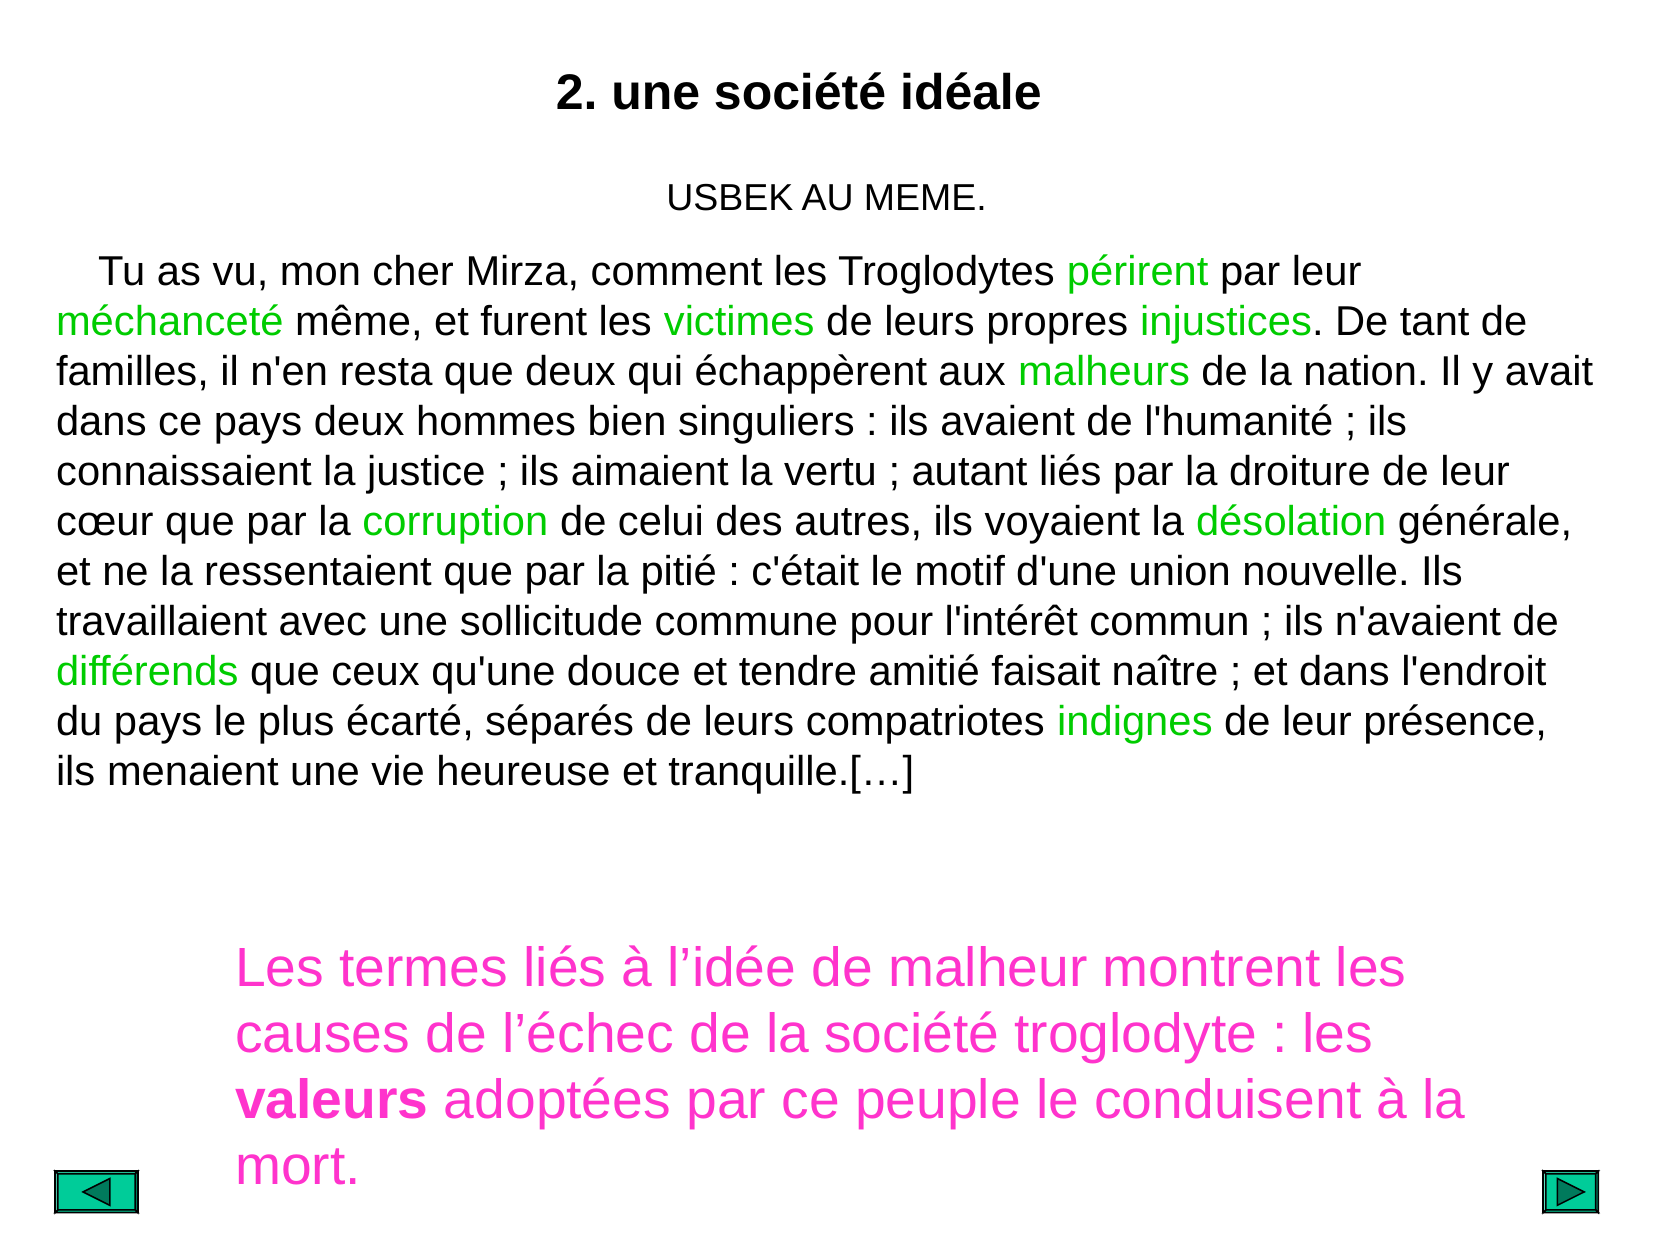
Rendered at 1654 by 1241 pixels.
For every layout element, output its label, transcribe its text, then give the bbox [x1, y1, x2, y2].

title 2. une société idéale [523, 15, 1075, 164]
text_box USBEK AU MEME. Tu as vu, mon cher Mirza, comment les Troglodytes périrent par leur méchanceté même, et furent les victimes de leurs propres injustices. De tant de familles, il n'en resta que deux qui échappèrent aux malheurs de la nation. Il y avait dans ce pays deux hommes bien singuliers : ils avaient de l'humanité ; ils connaissaient la justice ; ils aimaient la vertu ; autant liés par la droiture de leur cœur que par la corruption de celui des autres, ils voyaient la désolation générale, et ne la ressentaient que par la pitié : c'était le motif d'une union nouvelle. Ils travaillaient avec une sollicitude commune pour l'intérêt commun ; ils n'avaient de différends que ceux qu'une douce et tendre amitié faisait naître ; et dans l'endroit du pays le plus écarté, séparés de leurs compatriotes indignes de leur présence, ils menaient une vie heureuse et tranquille.[…] [41, 165, 1613, 802]
text_box Les termes liés à l’idée de malheur montrent les causes de l’échec de la société troglodyte : les valeurs adoptées par ce peuple le conduisent à la mort. [220, 923, 1503, 1204]
